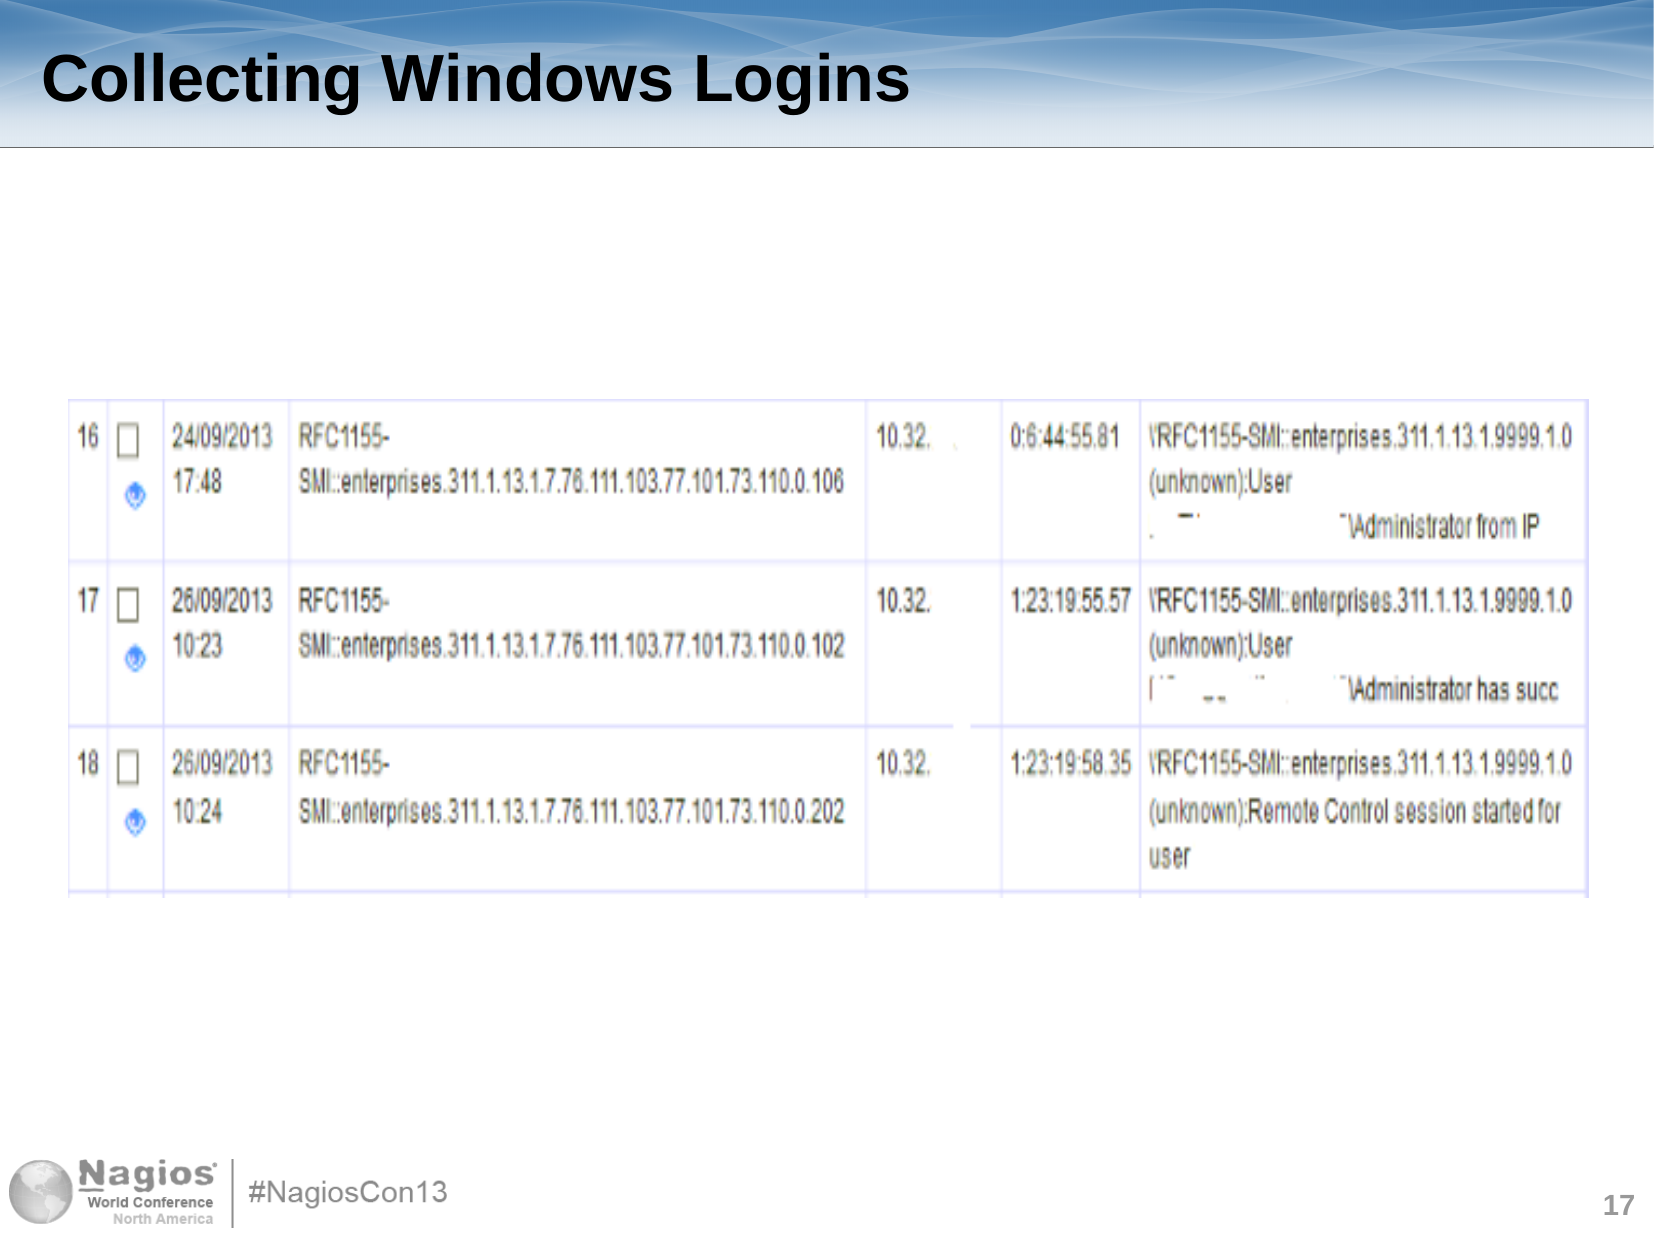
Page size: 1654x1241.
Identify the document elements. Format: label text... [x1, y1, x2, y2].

picture [9, 1159, 453, 1228]
picture [68, 399, 1589, 898]
picture [0, 0, 1654, 147]
title Collecting Windows Logins [41, 29, 1248, 127]
